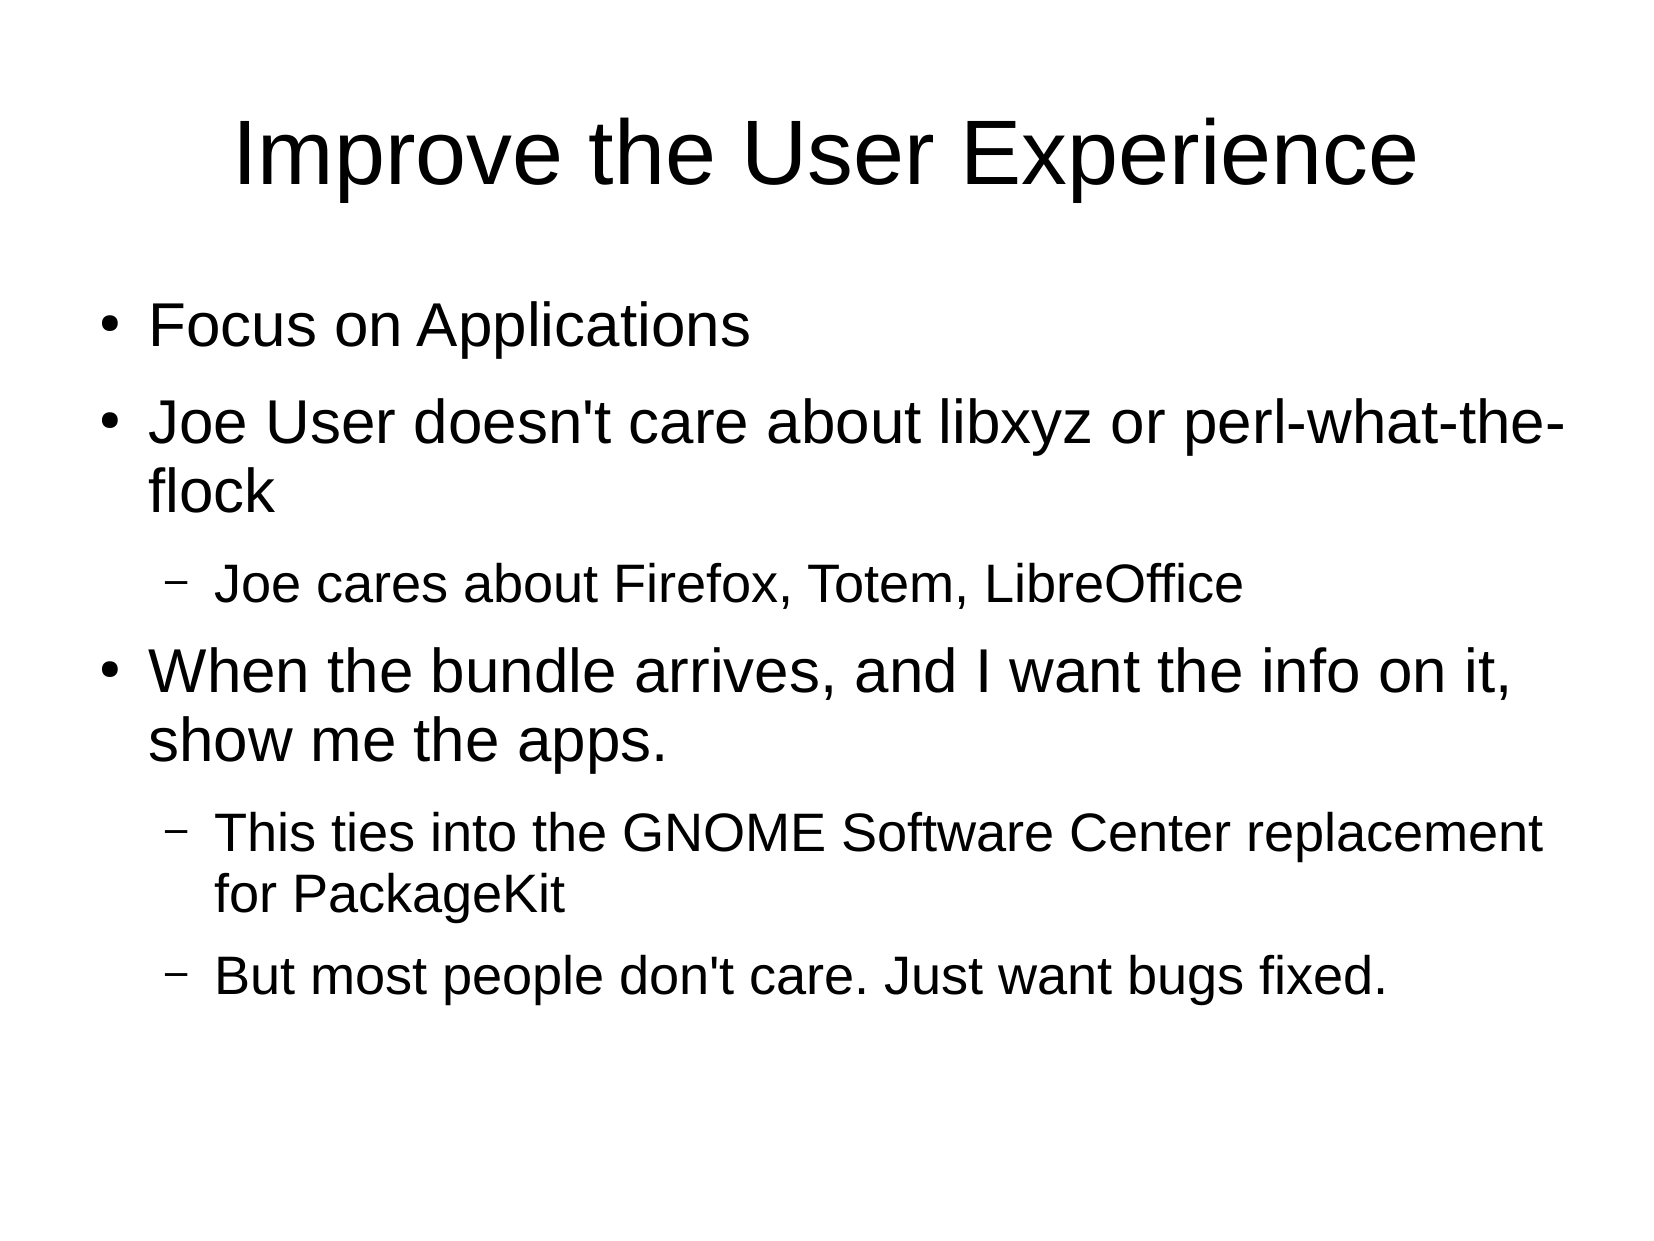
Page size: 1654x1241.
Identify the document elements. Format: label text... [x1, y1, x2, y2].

title Improve the User Experience [82, 49, 1571, 257]
list Focus on Applications Joe User doesn't care about libxyz or perl-what-the-flock Joe cares about Firefox, Totem, LibreOffice When the bundle arrives, and I want the info on it, show me the apps. This ties into the GNOME Software Center replacement for PackageKit But most people don't care. Just want bugs fixed. [82, 290, 1571, 1010]
